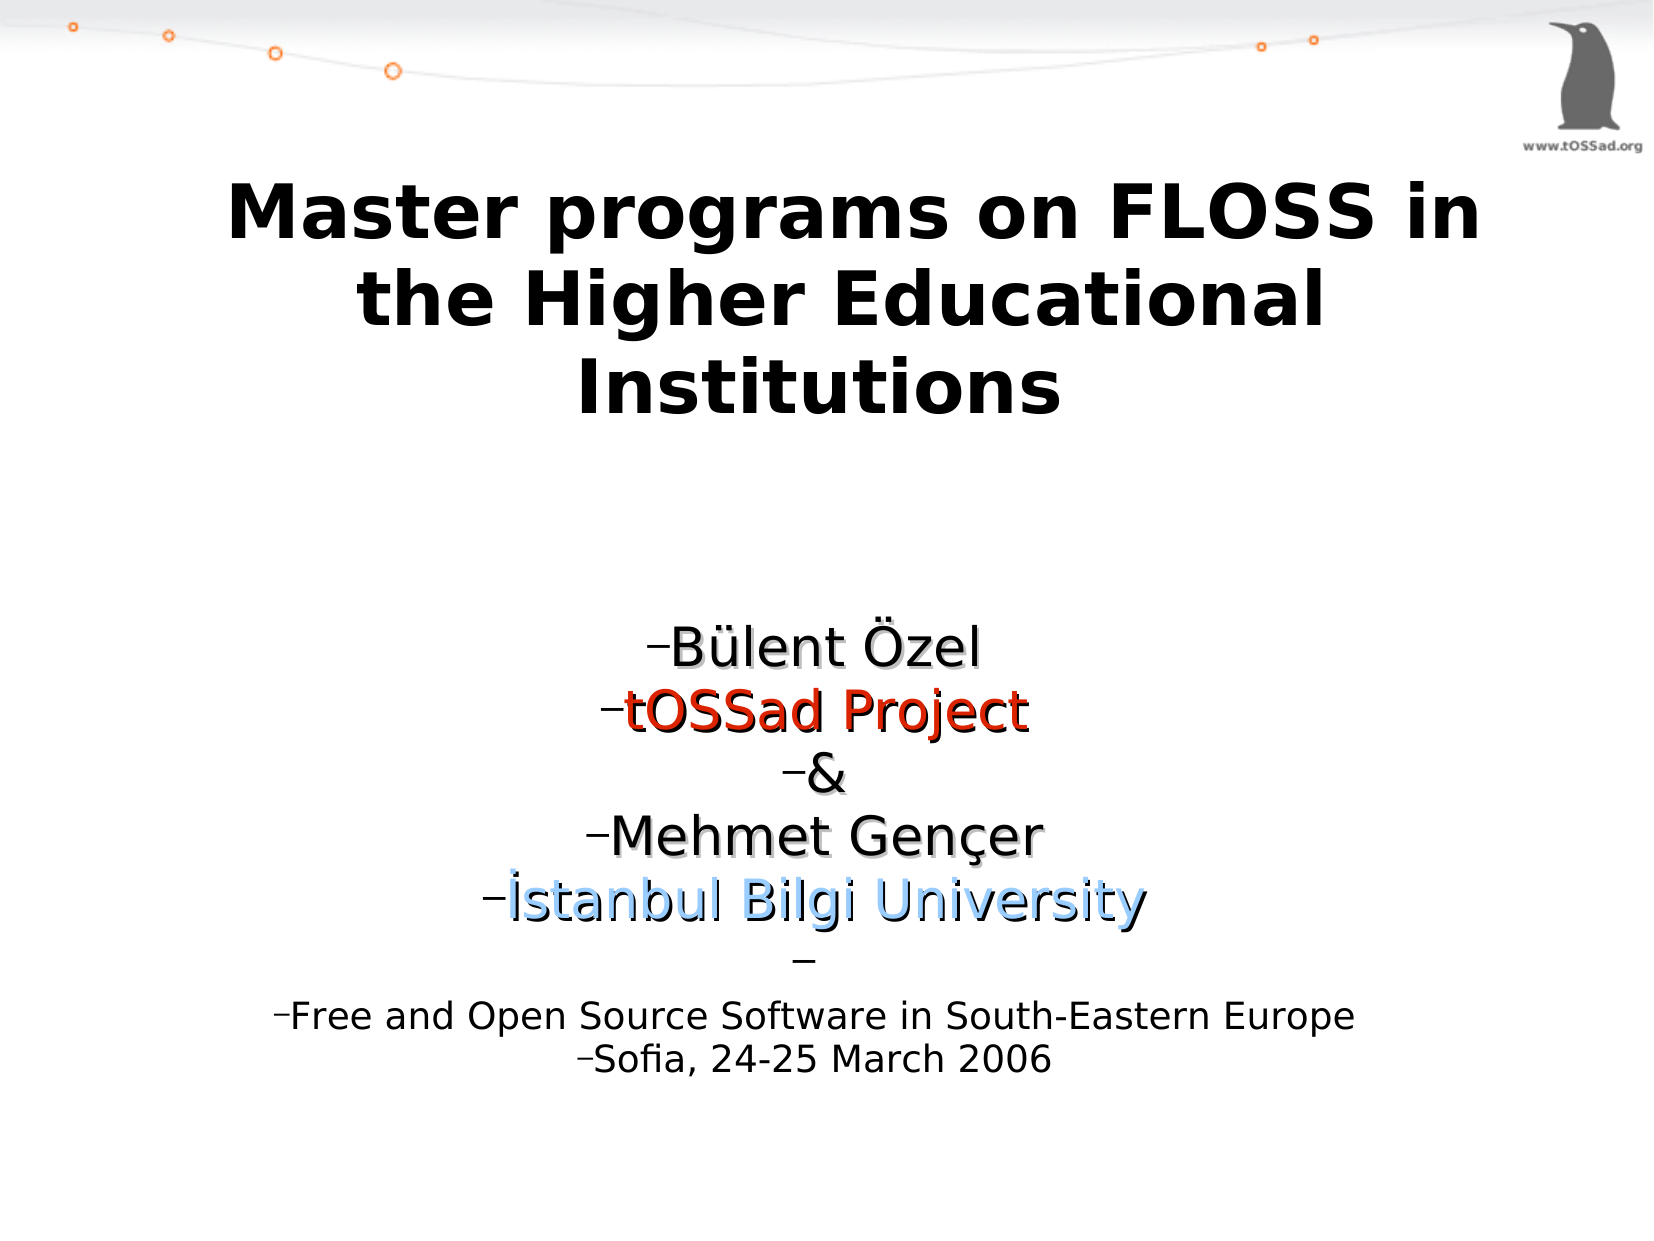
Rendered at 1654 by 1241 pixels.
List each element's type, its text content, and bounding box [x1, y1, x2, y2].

title Master programs on FLOSS in the Higher Educational Institutions [121, 102, 1563, 498]
picture [0, 0, 1654, 157]
subtitle Bülent Özel tOSSad Project & Mehmet Gençer İstanbul Bilgi University Free and Open Source Software in South-Eastern Europe Sofia, 24-25 March 2006 [121, 571, 1510, 1127]
